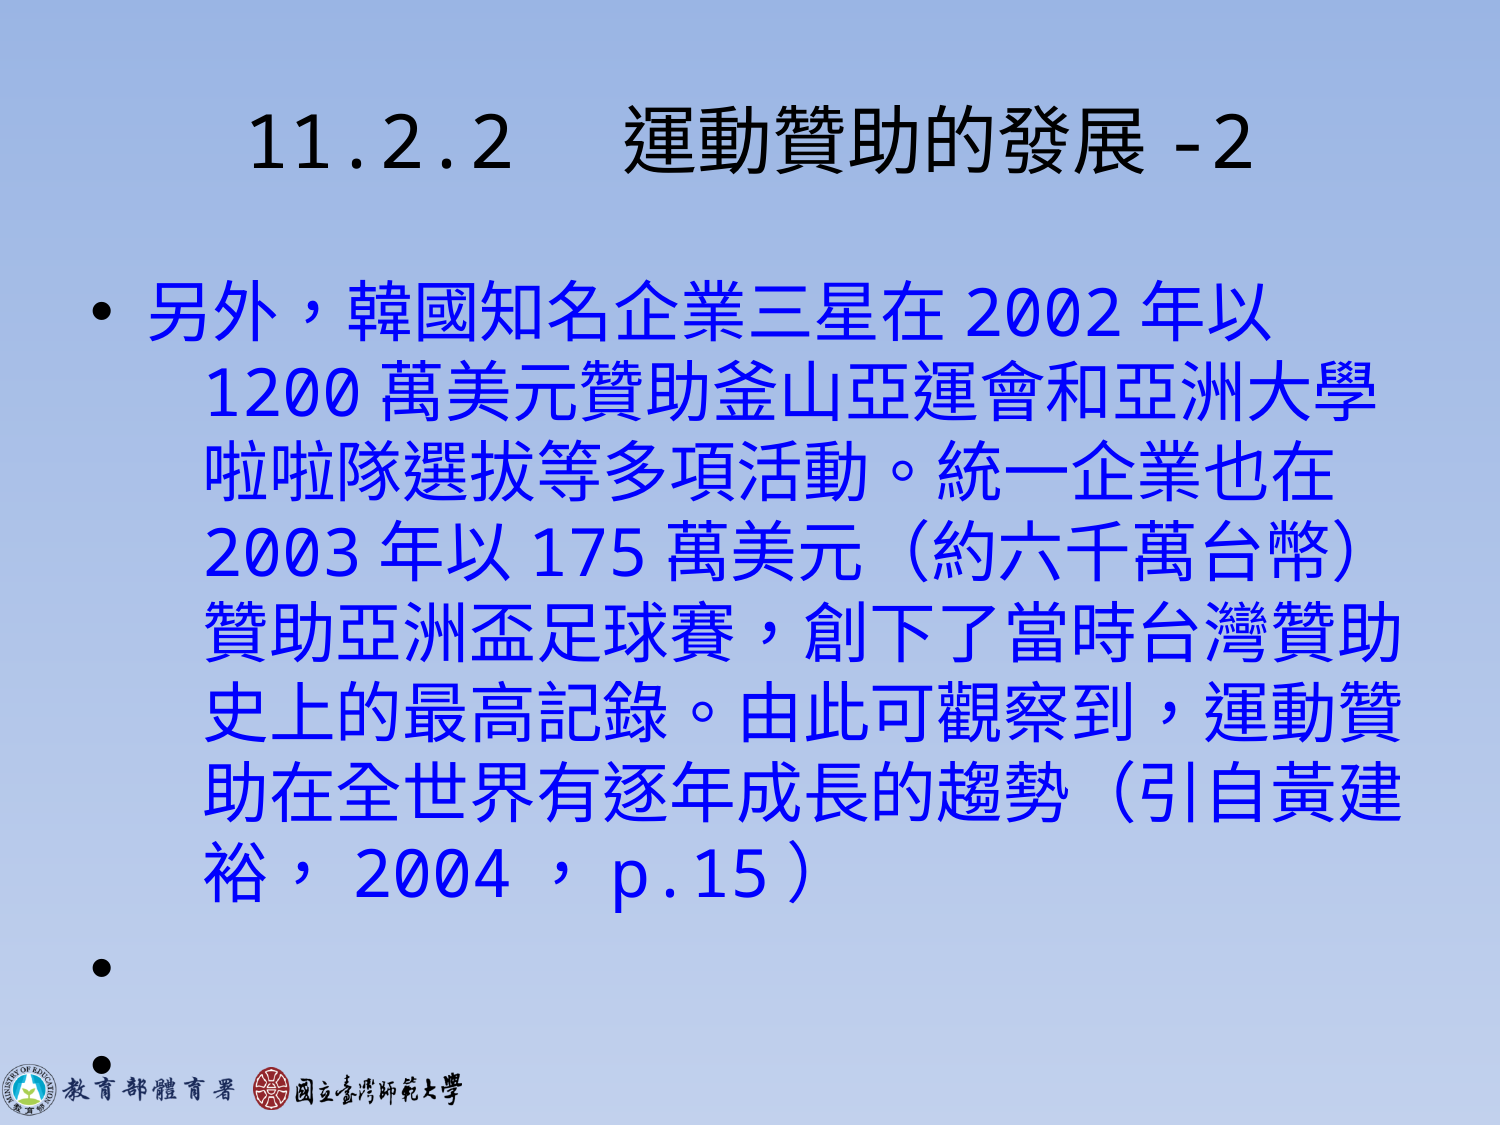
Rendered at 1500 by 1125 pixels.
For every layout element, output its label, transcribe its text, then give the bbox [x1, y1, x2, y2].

title 11.2.2 運動贊助的發展-2 [75, 45, 1426, 233]
list 另外，韓國知名企業三星在2002年以1200萬美元贊助釜山亞運會和亞洲大學啦啦隊選拔等多項活動。統一企業也在2003年以175萬美元（約六千萬台幣）贊助亞洲盃足球賽，創下了當時台灣贊助史上的最高記錄。由此可觀察到，運動贊助在全世界有逐年成長的趨勢（引自黃建裕，2004，p.15） [75, 262, 1426, 1005]
